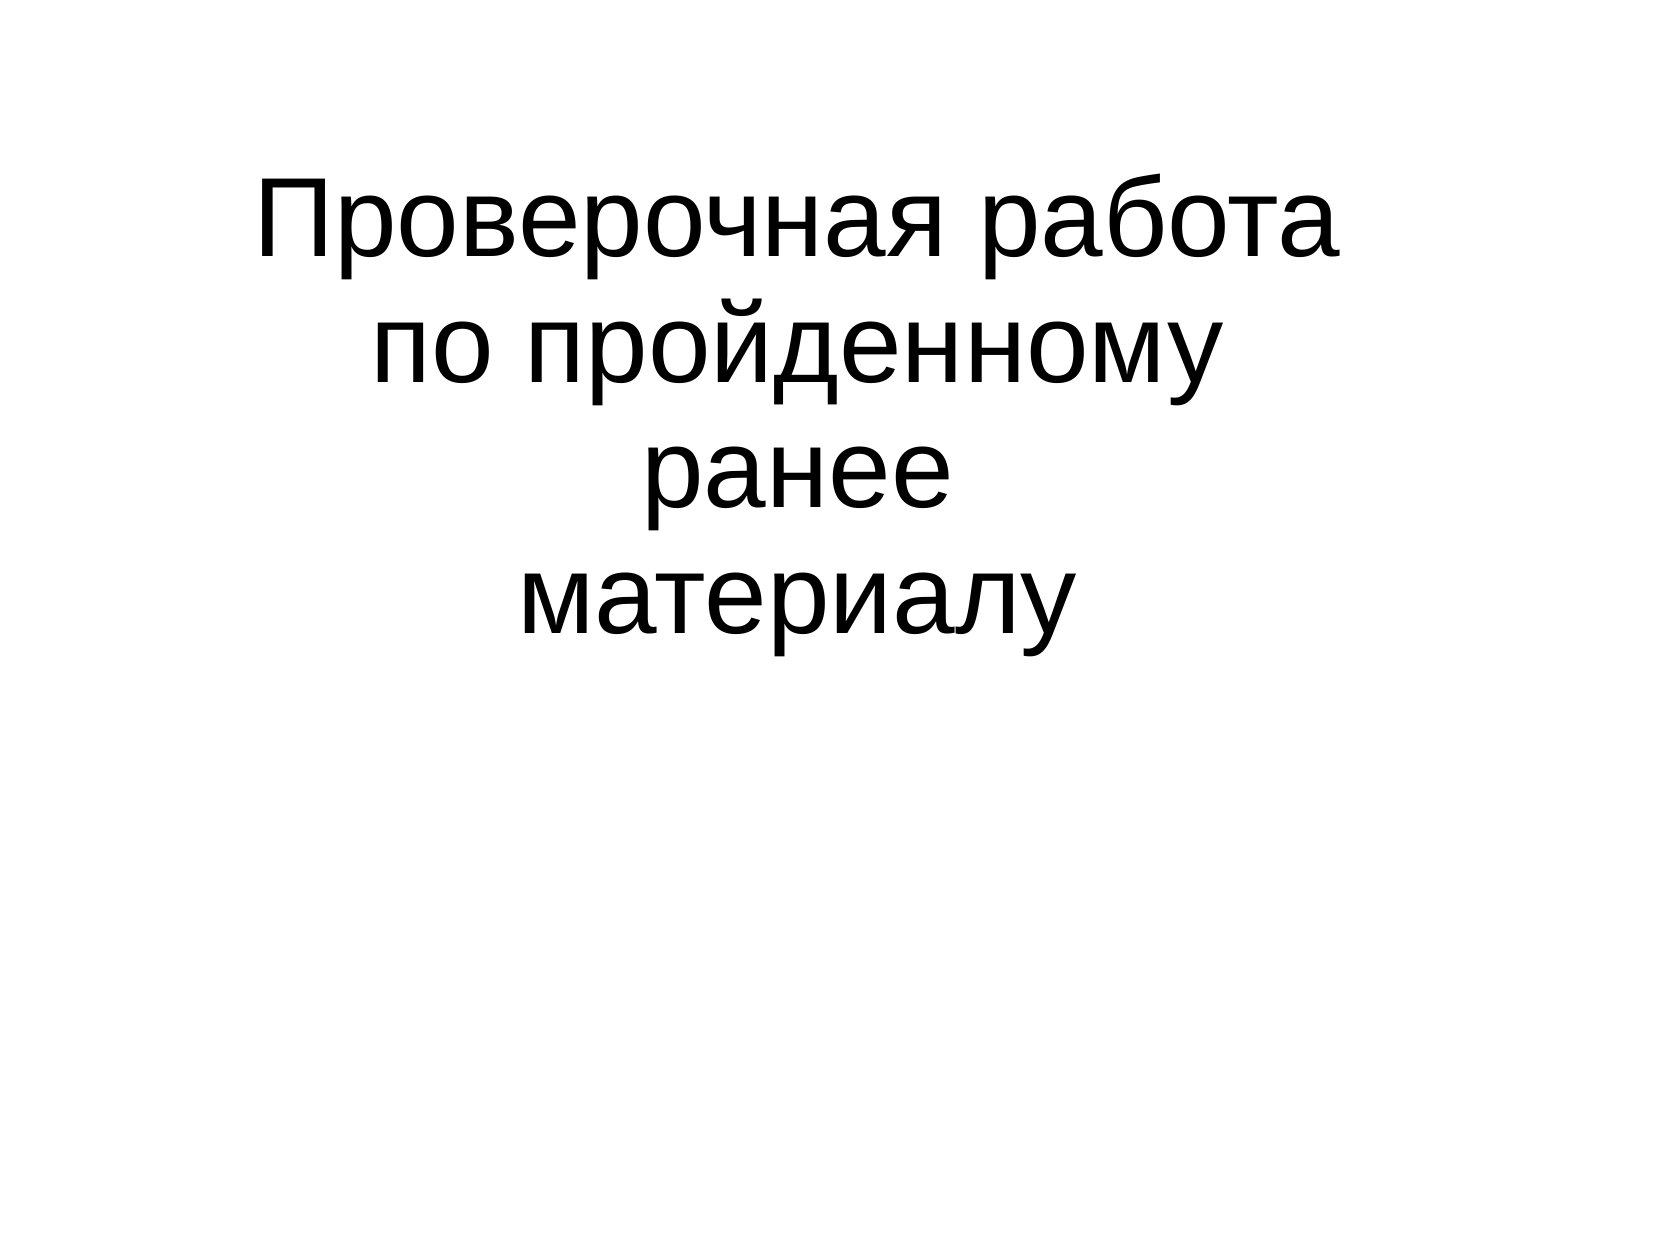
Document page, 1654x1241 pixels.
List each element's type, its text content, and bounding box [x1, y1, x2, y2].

text_box Проверочная работа по пройденному ранее материалу [206, 147, 1388, 665]
